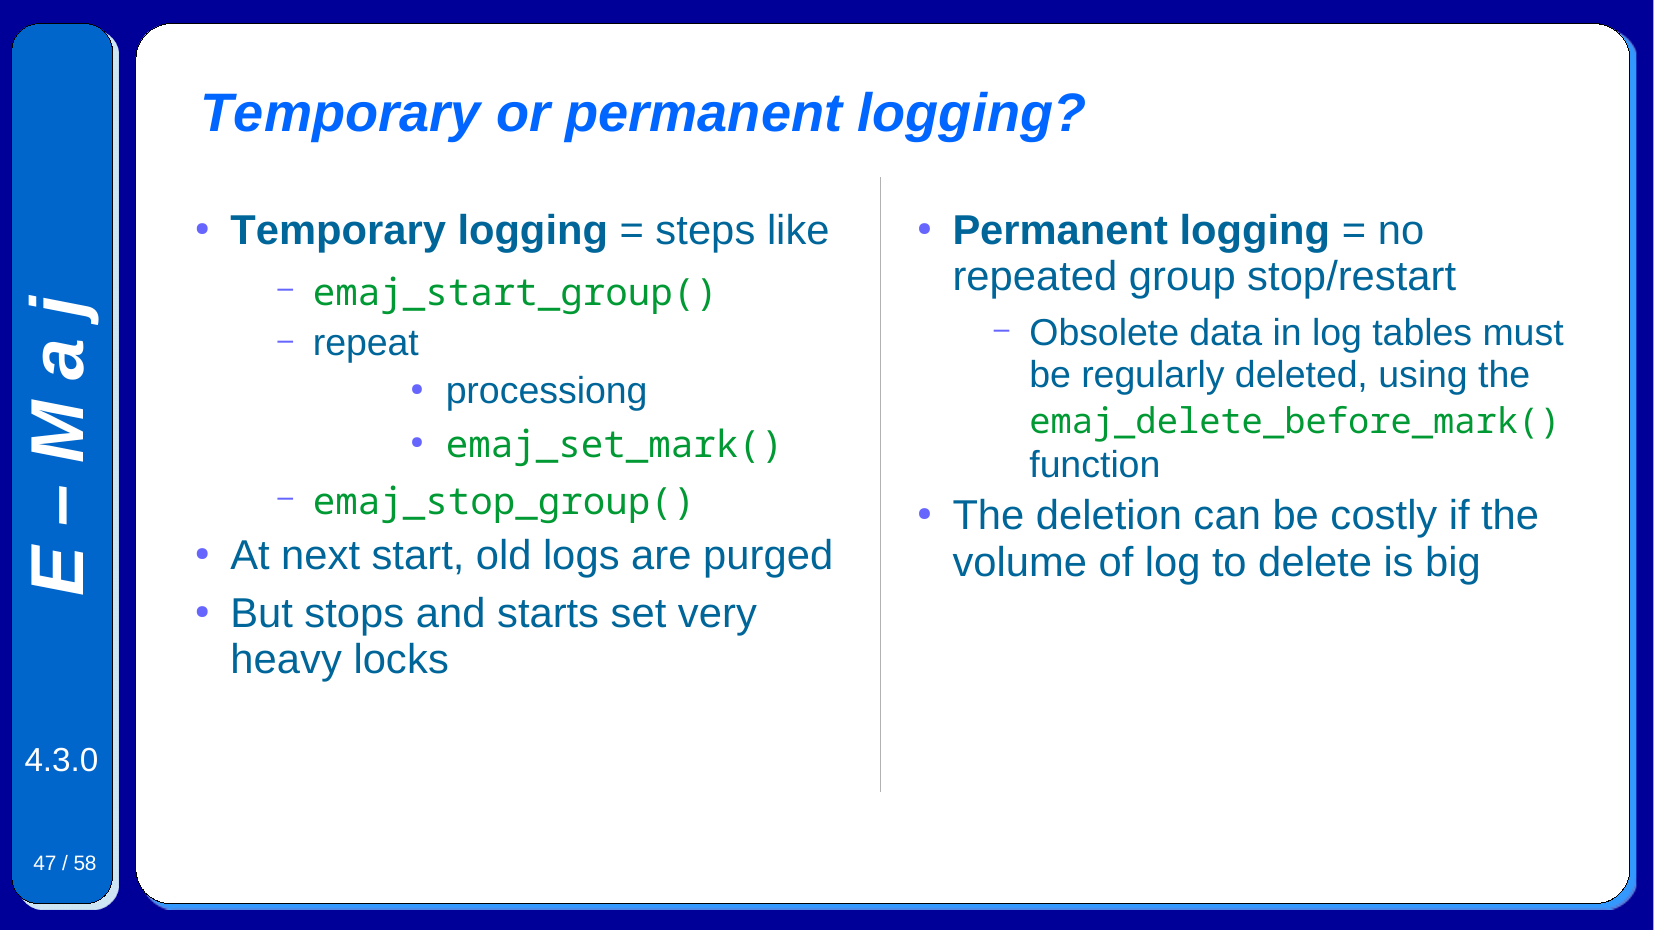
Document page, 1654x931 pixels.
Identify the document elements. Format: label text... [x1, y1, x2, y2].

title Temporary or permanent logging? [200, 34, 1575, 191]
list Permanent logging = no repeated group stop/restart Obsolete data in log tables must be regularly deleted, using the emaj_delete_before_mark() function The deletion can be costly if the volume of log to delete is big [899, 206, 1588, 827]
list Temporary logging = steps like emaj_start_group() repeat processiong emaj_set_mark() emaj_stop_group() At next start, old logs are purged But stops and starts set very heavy locks [177, 206, 865, 827]
